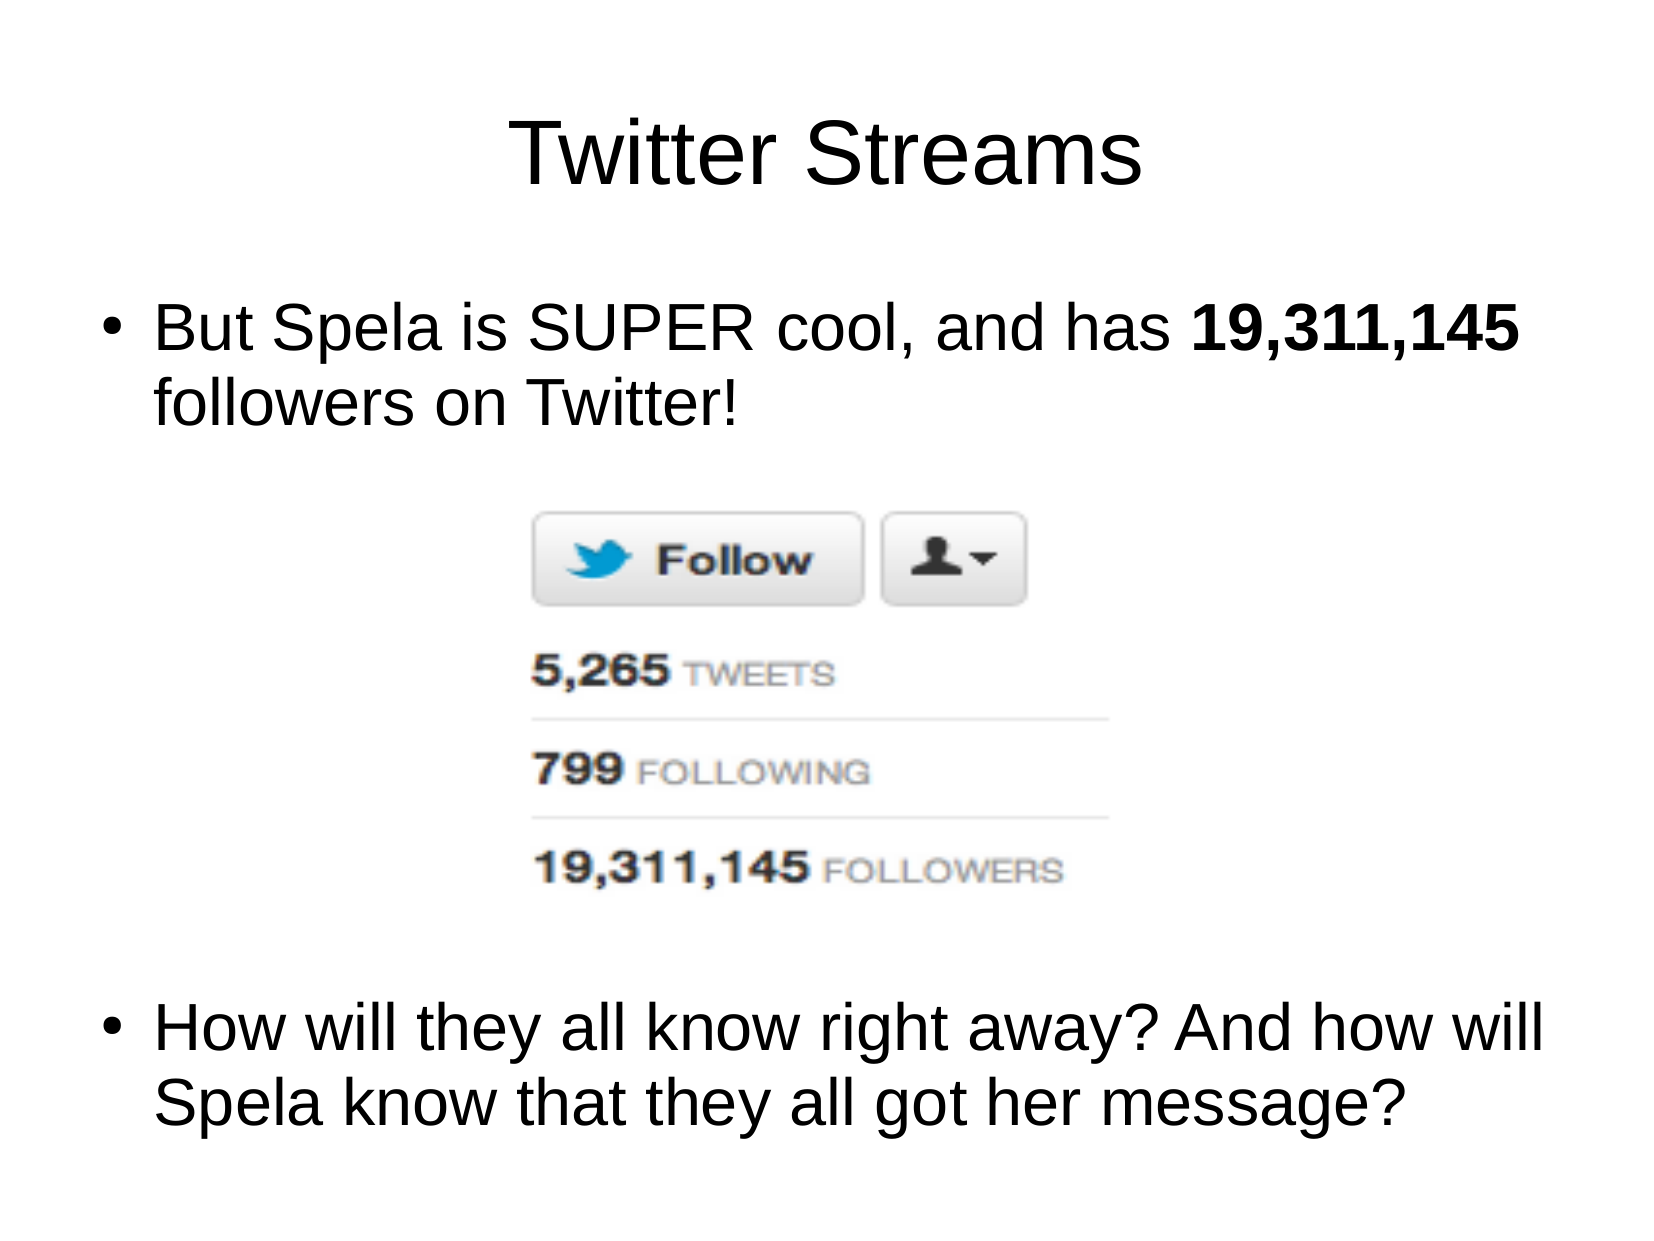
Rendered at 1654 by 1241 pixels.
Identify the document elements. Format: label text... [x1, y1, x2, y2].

title Twitter Streams [82, 49, 1571, 257]
list But Spela is SUPER cool, and has 19,311,145 followers on Twitter! How will they all know right away? And how will Spela know that they all got her message? [82, 290, 1571, 1241]
picture [475, 487, 1126, 925]
